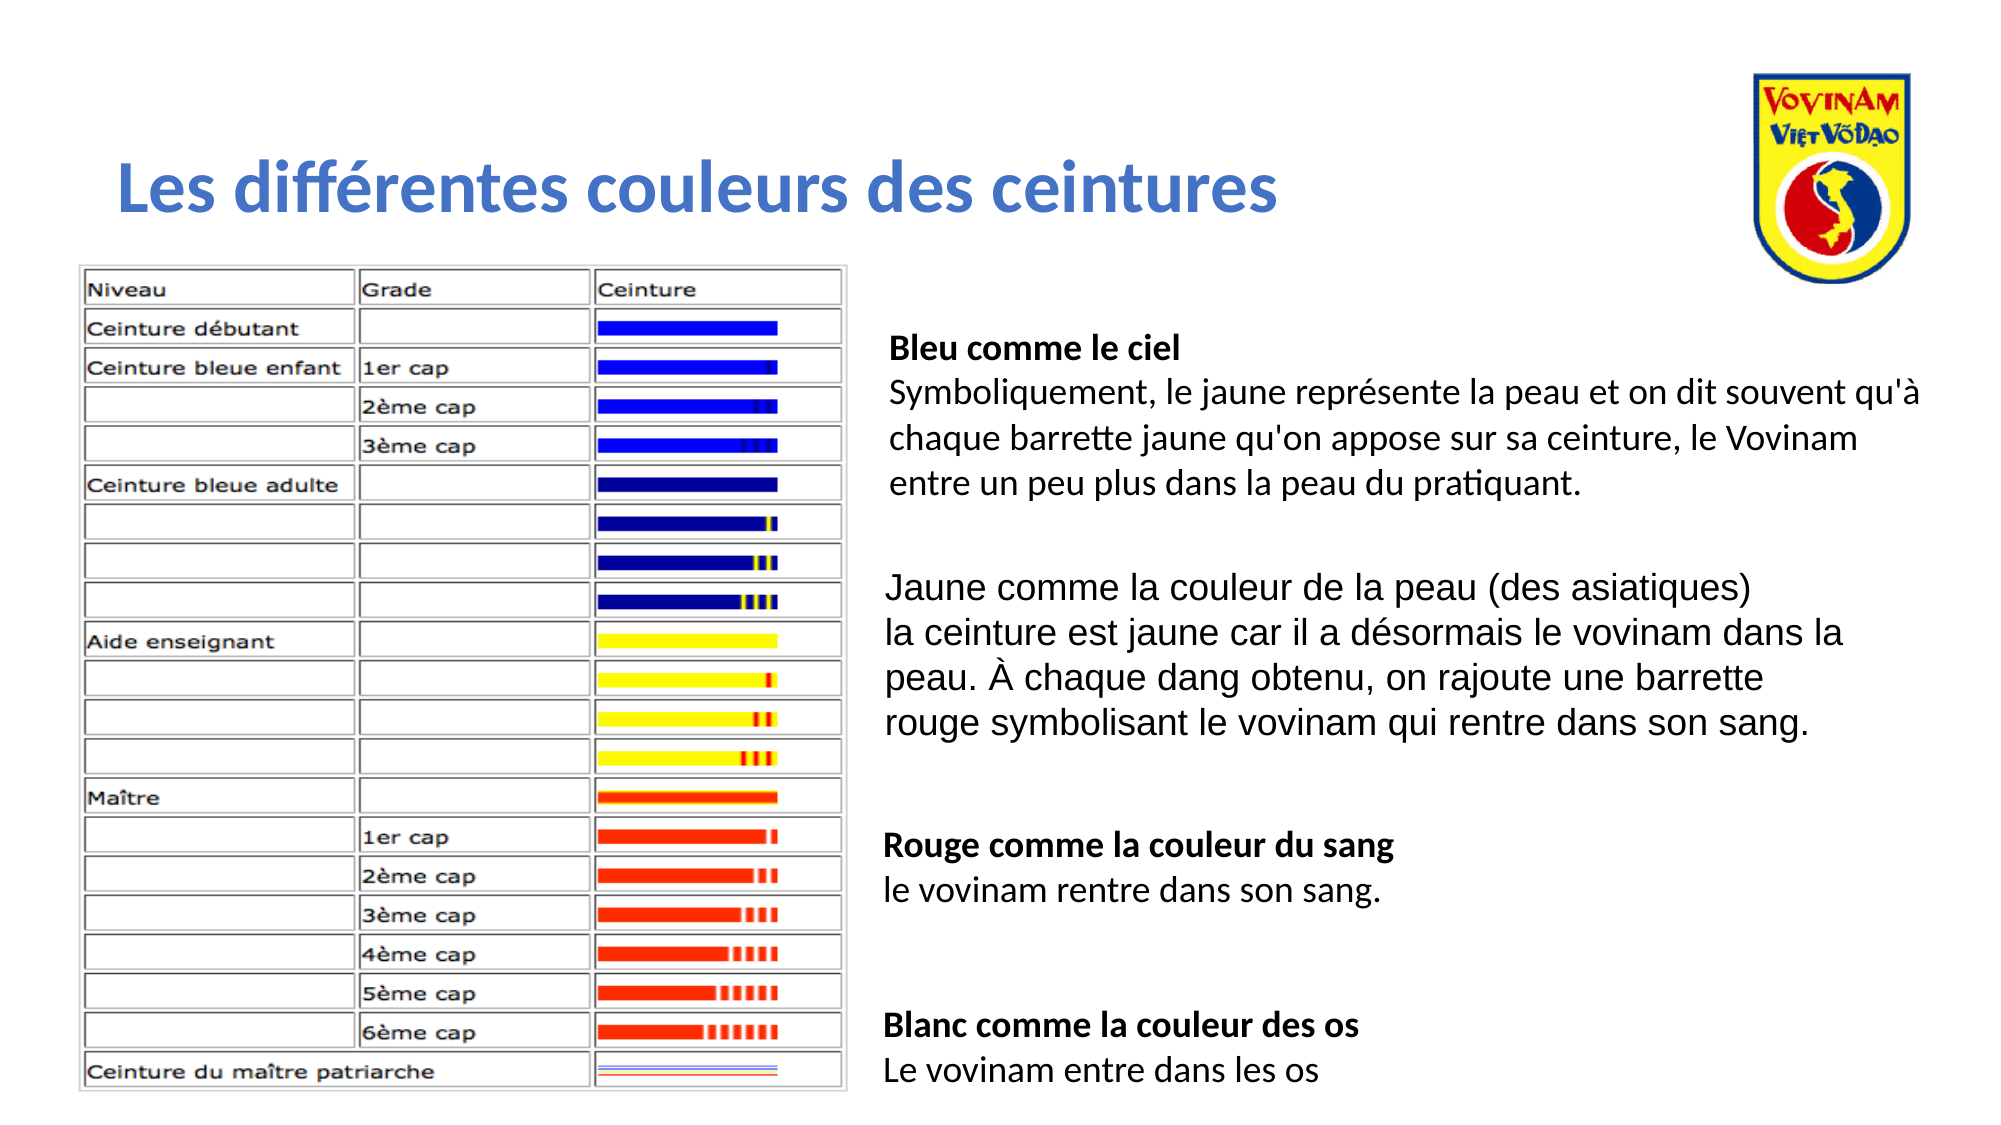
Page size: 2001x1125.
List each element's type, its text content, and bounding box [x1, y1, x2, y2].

text_box Rouge comme la couleur du sang le vovinam rentre dans son sang. Blanc comme la couleur des os Le vovinam entre dans les os [857, 768, 1641, 1099]
picture [72, 259, 857, 1099]
title Les différentes couleurs des ceintures [102, 0, 1536, 237]
picture [1753, 73, 1911, 284]
text_box Jaune comme la couleur de la peau (des asiatiques) la ceinture est jaune car il a désormais le vovinam dans la peau. À chaque dang obtenu, on rajoute une barrette rouge symbolisant le vovinam qui rentre dans son sang. [862, 555, 1867, 751]
text_box Bleu comme le ciel Symboliquement, le jaune représente la peau et on dit souvent qu'à chaque barrette jaune qu'on appose sur sa ceinture, le Vovinam entre un peu plus dans la peau du pratiquant. [862, 315, 1949, 511]
